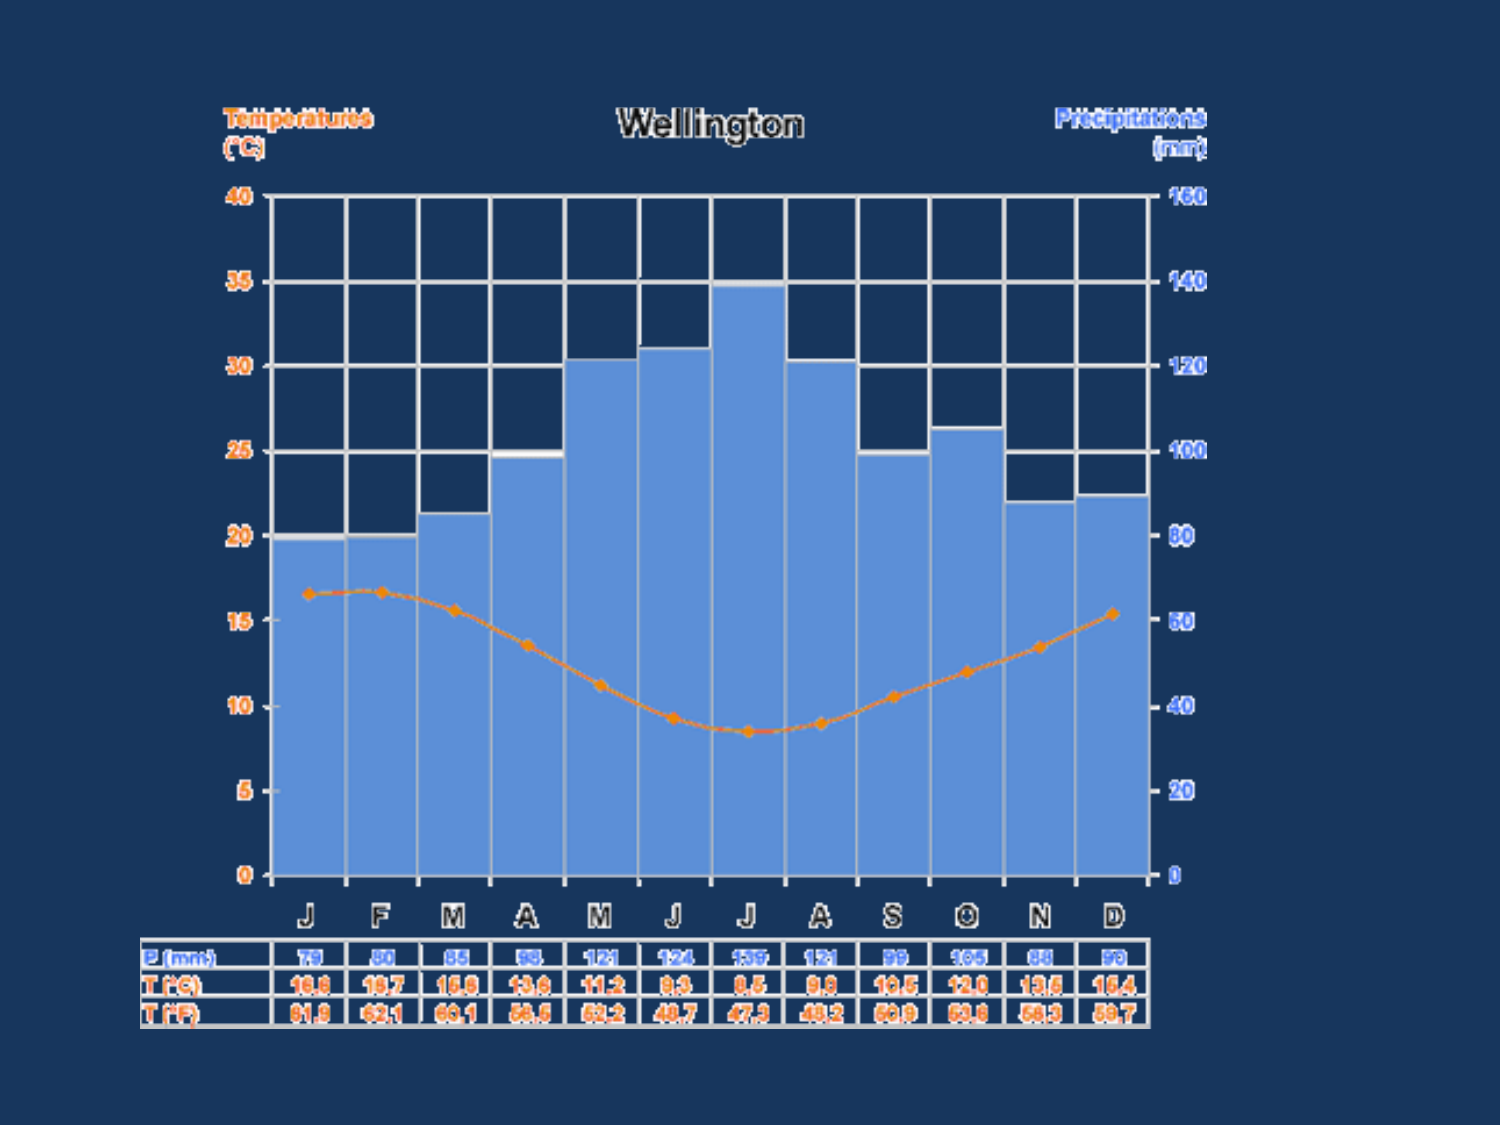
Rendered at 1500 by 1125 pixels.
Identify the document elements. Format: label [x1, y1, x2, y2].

picture [140, 106, 1207, 1029]
